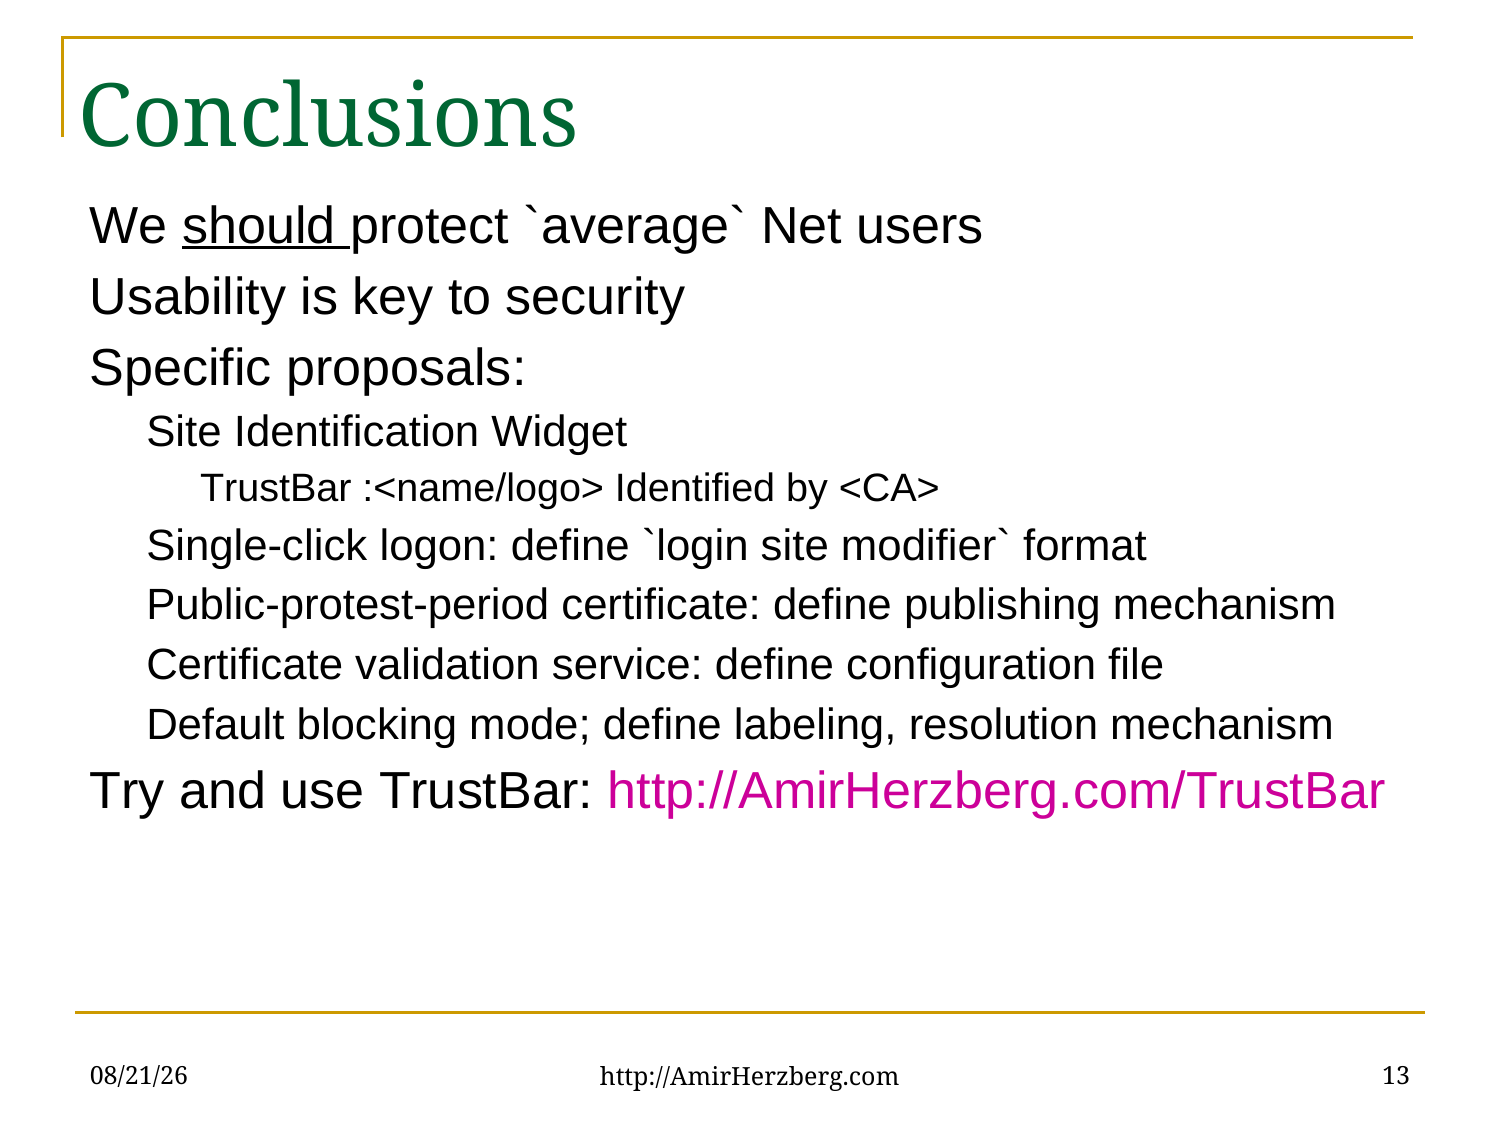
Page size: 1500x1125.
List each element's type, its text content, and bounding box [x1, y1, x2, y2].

title Conclusions [63, 45, 1426, 174]
list We should protect `average` Net users Usability is key to security Specific proposals: Site Identification Widget TrustBar :<name/logo> Identified by <CA> Single-click logon: define `login site modifier` format Public-protest-period certificate: define publishing mechanism Certificate validation service: define configuration file Default blocking mode; define labeling, resolution mechanism Try and use TrustBar: http://AmirHerzberg.com/TrustBar [75, 188, 1426, 1006]
